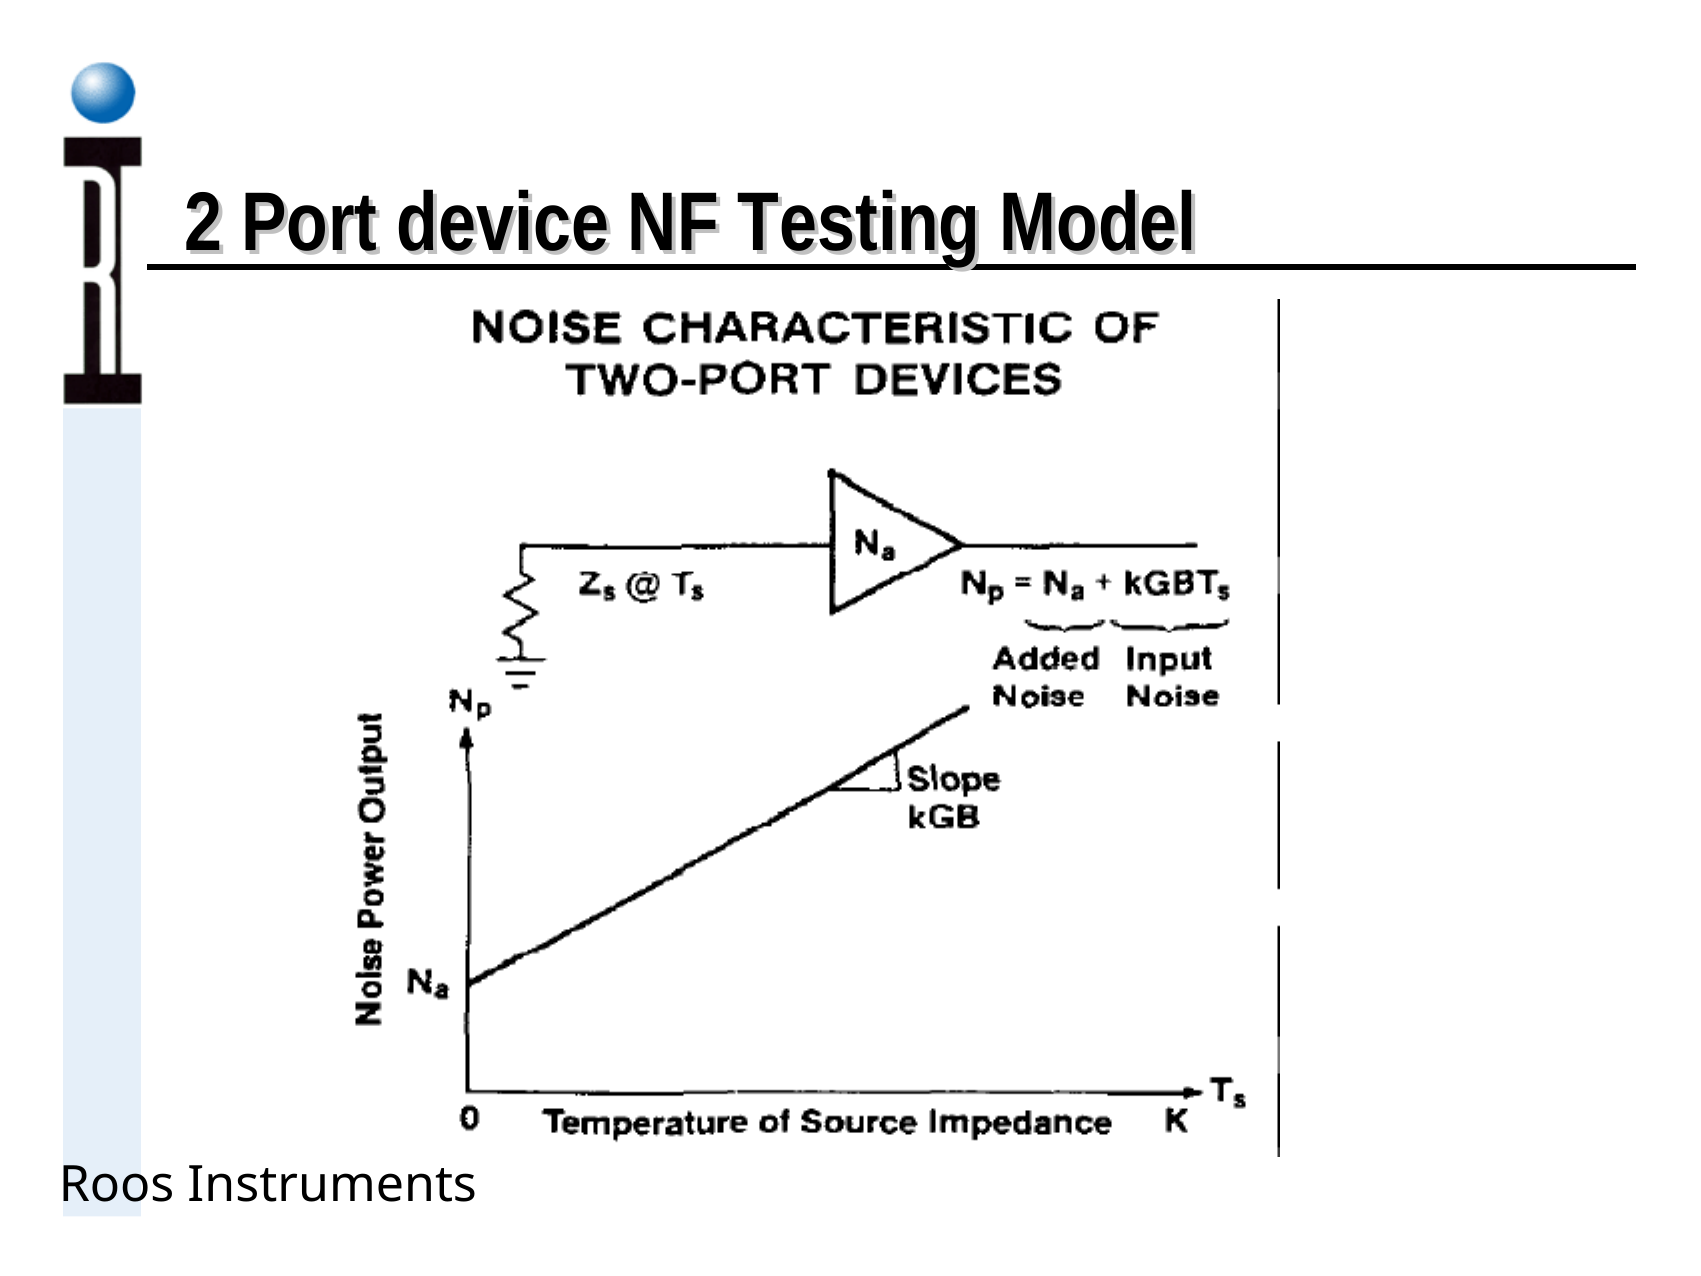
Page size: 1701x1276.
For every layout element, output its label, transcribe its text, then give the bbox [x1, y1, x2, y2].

picture [59, 58, 147, 411]
picture [336, 299, 1280, 1157]
text_box 2 Port device NF Testing Model [184, 92, 1539, 268]
